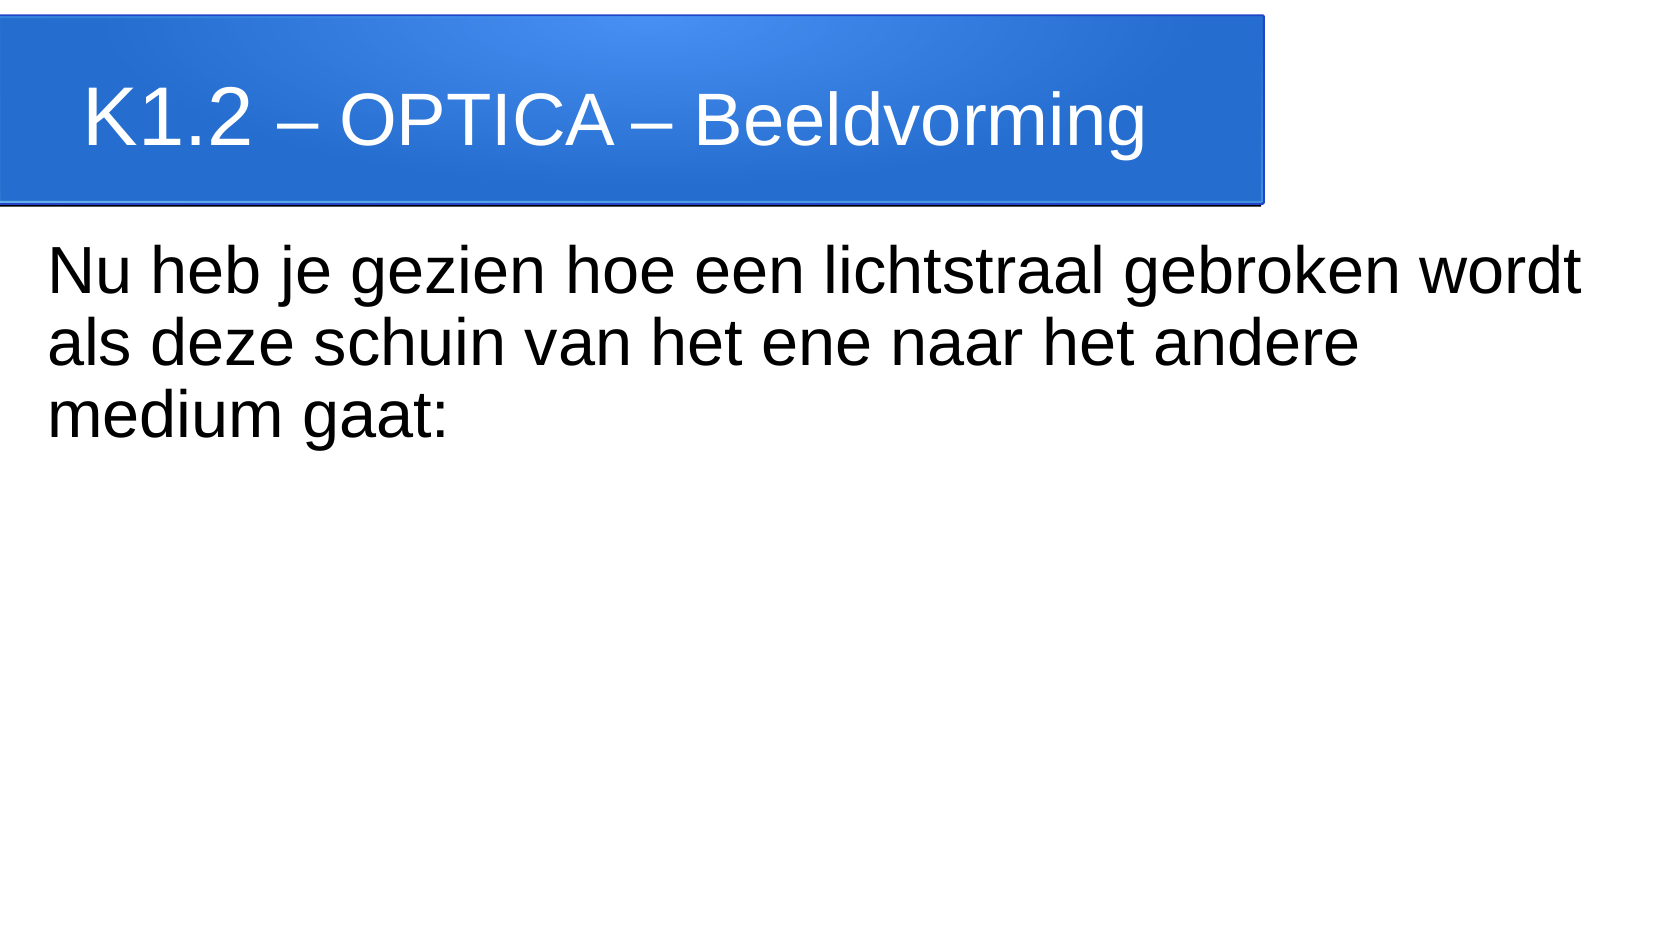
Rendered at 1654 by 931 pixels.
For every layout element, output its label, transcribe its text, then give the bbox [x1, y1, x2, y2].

subtitle Nu heb je gezien hoe een lichtstraal gebroken wordt als deze schuin van het ene naar het andere medium gaat: [47, 236, 1607, 922]
title K1.2 – OPTICA – Beeldvorming [82, 35, 1235, 189]
